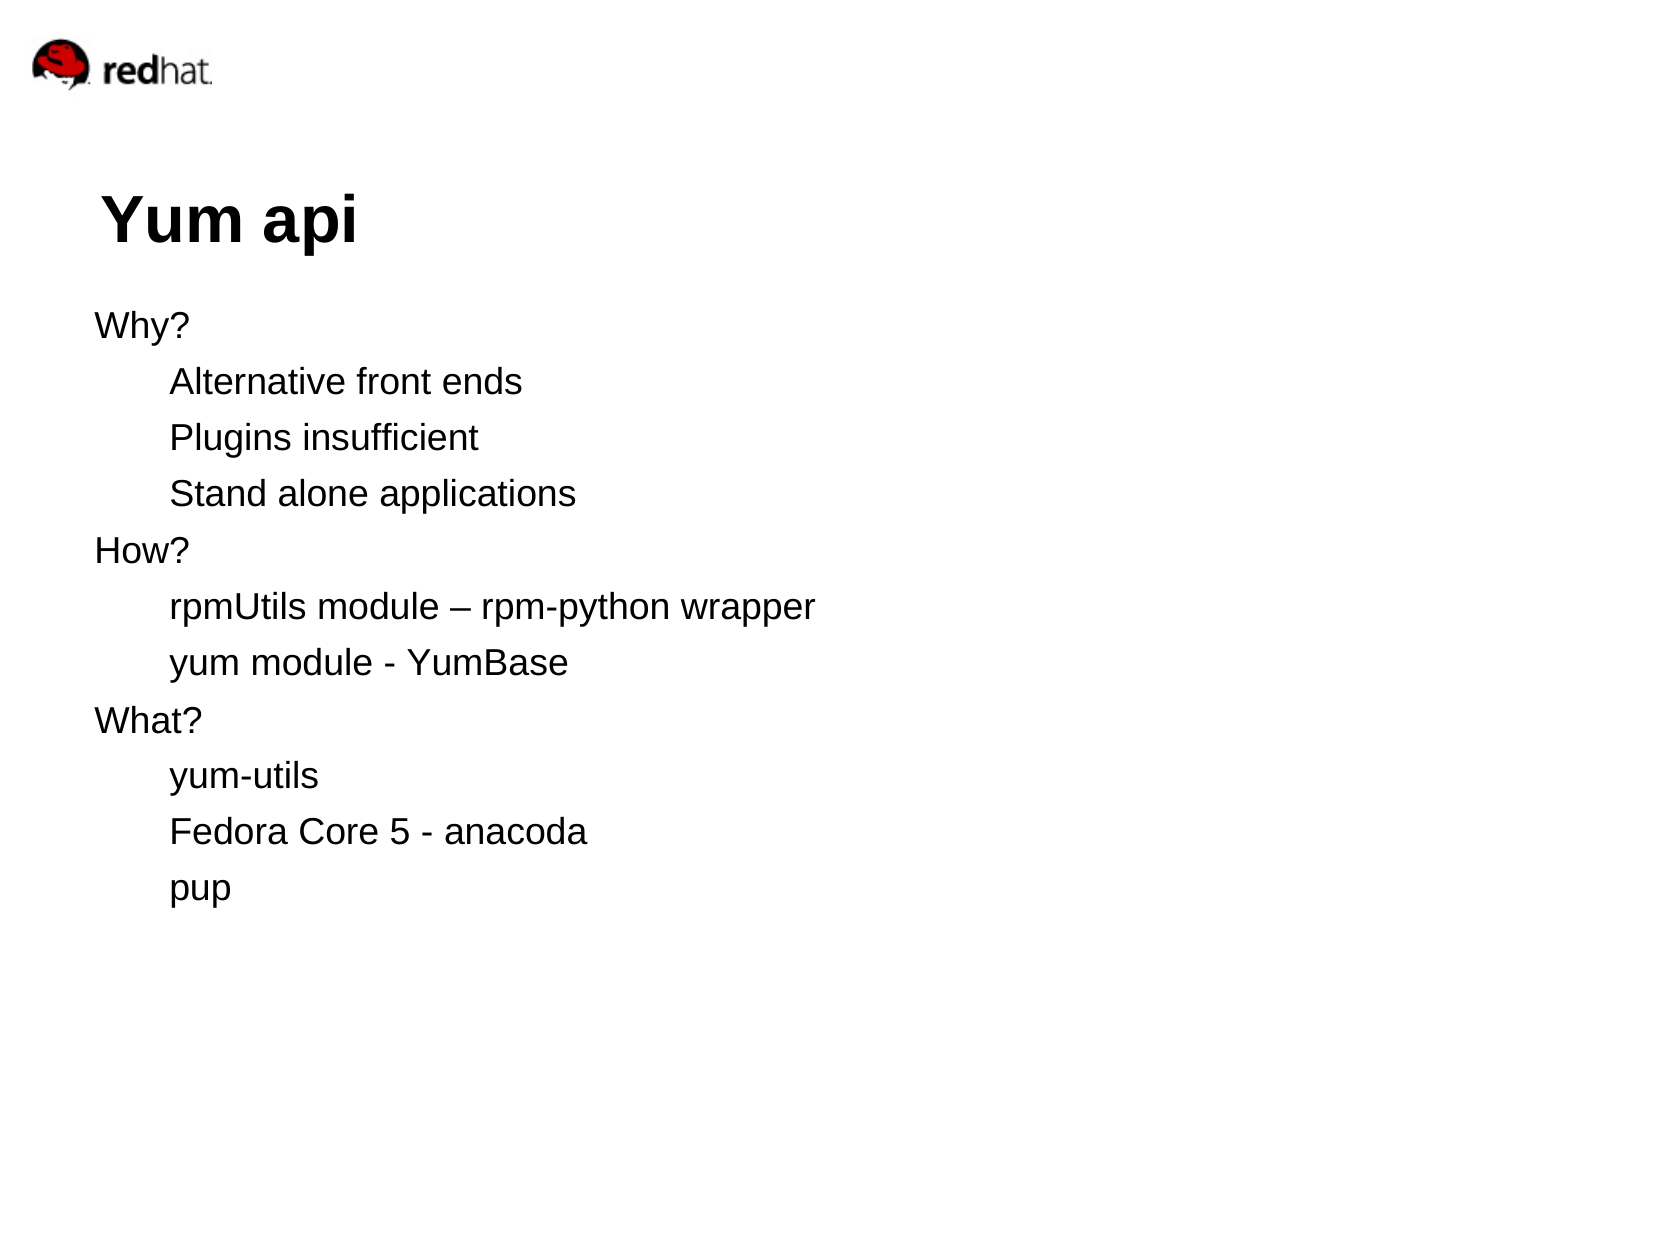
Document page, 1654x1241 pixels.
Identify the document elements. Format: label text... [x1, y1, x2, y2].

list Why? Alternative front ends Plugins insufficient Stand alone applications How? rpmUtils module – rpm-python wrapper yum module - YumBase What? yum-utils Fedora Core 5 - anacoda pup [94, 304, 1500, 1174]
picture [31, 37, 212, 98]
title Yum api [100, 164, 1506, 275]
